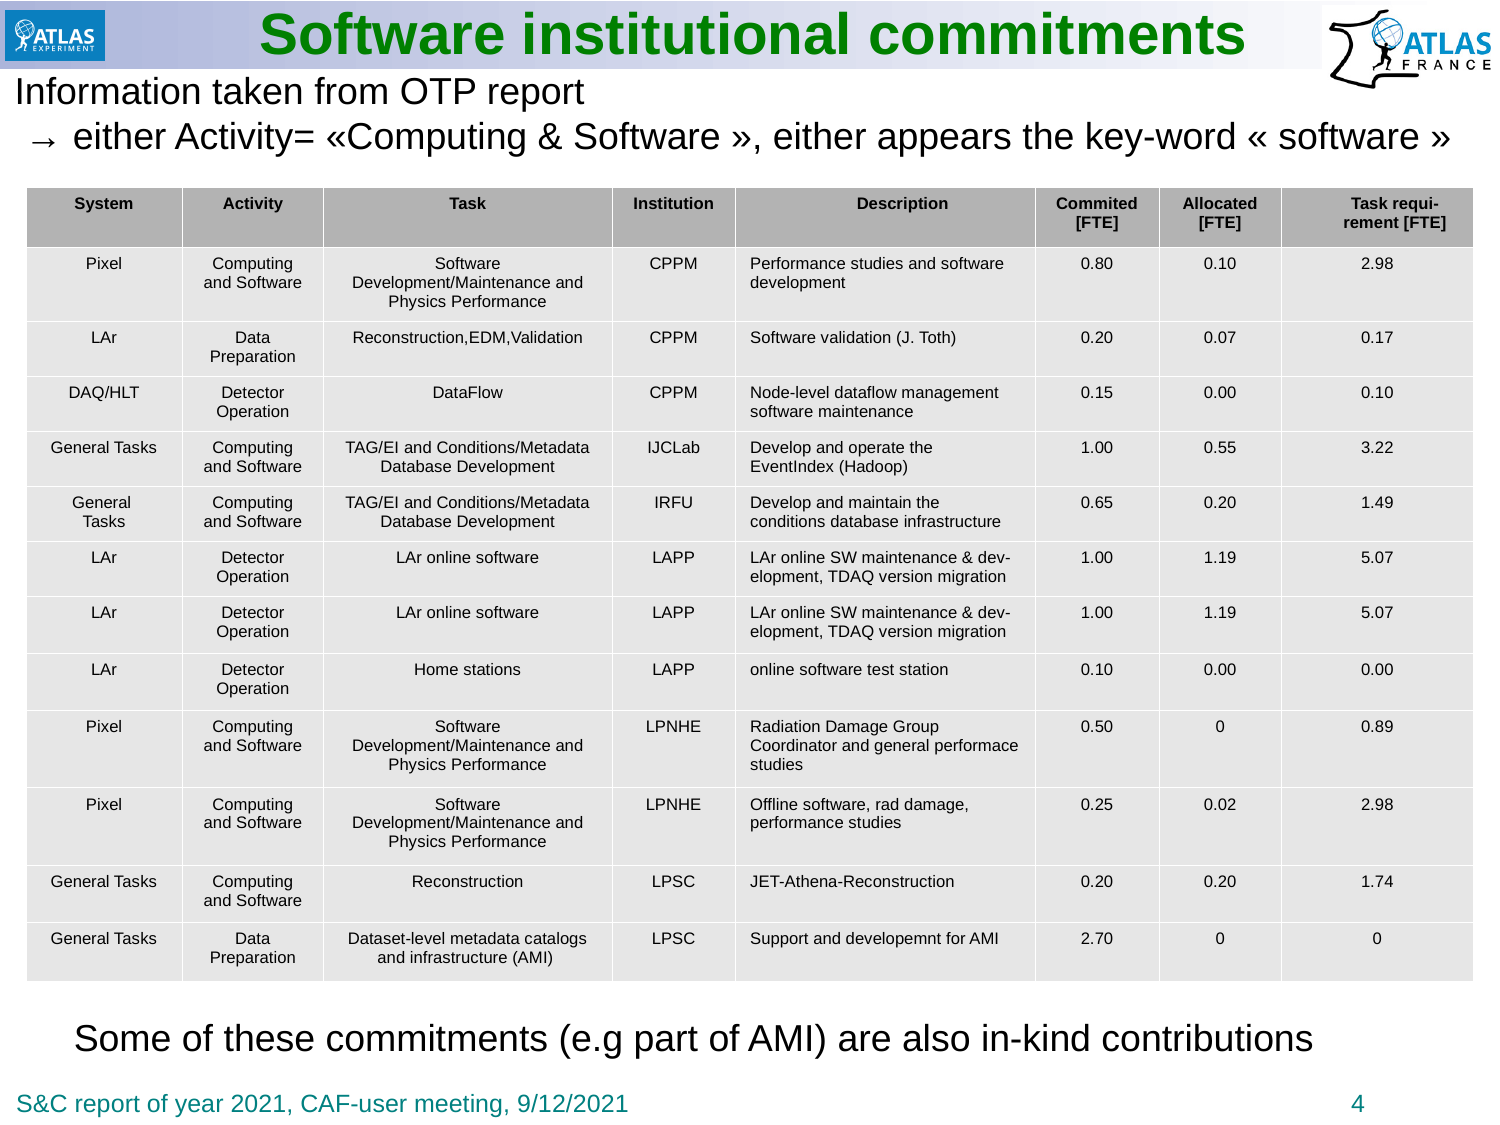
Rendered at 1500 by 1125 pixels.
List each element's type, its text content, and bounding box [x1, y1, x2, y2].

table_cell 0.89 [1282, 711, 1473, 787]
table_cell 2.98 [1282, 248, 1473, 321]
table_cell 0.20 [1036, 322, 1159, 376]
table_cell LAr online software [324, 542, 612, 596]
table_cell Radiation Damage Group Coordinator and general performace studies [736, 711, 1035, 787]
table_cell General Tasks [27, 866, 182, 922]
table_cell LAPP [613, 597, 735, 653]
table_cell Software Development/Maintenance and Physics Performance [324, 788, 612, 865]
table_cell Home stations [324, 654, 612, 710]
table_header Task requi-rement [FTE] [1282, 188, 1473, 247]
table_cell Computing and Software [183, 711, 323, 787]
table_cell 1.74 [1282, 866, 1473, 922]
table_cell IJCLab [613, 432, 735, 486]
table_cell Develop and maintain the conditions database infrastructure [736, 487, 1035, 541]
table_cell 1.00 [1036, 597, 1159, 653]
table_cell TAG/EI and Conditions/Metadata Database Development [324, 432, 612, 486]
table_cell 0.10 [1282, 377, 1473, 431]
table_cell JET-Athena-Reconstruction [736, 866, 1035, 922]
table_cell Reconstruction [324, 866, 612, 922]
table_cell 0.00 [1282, 654, 1473, 710]
table_cell IRFU [613, 487, 735, 541]
table_cell Computing and Software [183, 487, 323, 541]
table_cell Node-level dataflow management software maintenance [736, 377, 1035, 431]
table_cell 0.02 [1160, 788, 1281, 865]
table_header Task [324, 188, 612, 247]
table_cell Software validation (J. Toth) [736, 322, 1035, 376]
table_cell Software Development/Maintenance and Physics Performance [324, 711, 612, 787]
table_cell Pixel [27, 248, 182, 321]
table_cell 0.10 [1036, 654, 1159, 710]
table_cell 5.07 [1282, 597, 1473, 653]
table_cell General Tasks [27, 923, 182, 981]
table_cell 0 [1160, 711, 1281, 787]
table_header Allocated [FTE] [1160, 188, 1281, 247]
table_cell 3.22 [1282, 432, 1473, 486]
table_cell LAPP [613, 542, 735, 596]
table_cell 0.80 [1036, 248, 1159, 321]
table_cell Pixel [27, 788, 182, 865]
table_cell LAr [27, 322, 182, 376]
table_cell LAr [27, 542, 182, 596]
table_cell 0.07 [1160, 322, 1281, 376]
table_cell Performance studies and software development [736, 248, 1035, 321]
table_cell LAr online software [324, 597, 612, 653]
table_cell 0.25 [1036, 788, 1159, 865]
table_cell Computing and Software [183, 432, 323, 486]
table_cell Software Development/Maintenance and Physics Performance [324, 248, 612, 321]
table_cell Computing and Software [183, 248, 323, 321]
table_cell CPPM [613, 248, 735, 321]
table_cell 0.65 [1036, 487, 1159, 541]
table_cell TAG/EI and Conditions/Metadata Database Development [324, 487, 612, 541]
table_header Activity [183, 188, 323, 247]
table_cell CPPM [613, 322, 735, 376]
table_cell 5.07 [1282, 542, 1473, 596]
table_cell online software test station [736, 654, 1035, 710]
table_cell DAQ/HLT [27, 377, 182, 431]
table_header Commited [FTE] [1036, 188, 1159, 247]
table_cell LAr [27, 654, 182, 710]
table_header System [27, 188, 182, 247]
table_cell Develop and operate the EventIndex (Hadoop) [736, 432, 1035, 486]
table_cell 0.00 [1160, 377, 1281, 431]
table_cell Dataset-level metadata catalogs and infrastructure (AMI) [324, 923, 612, 981]
table_cell 1.19 [1160, 542, 1281, 596]
table_cell Support and developemnt for AMI [736, 923, 1035, 981]
table_cell LAr online SW maintenance & dev-elopment, TDAQ version migration [736, 542, 1035, 596]
table_cell Detector Operation [183, 597, 323, 653]
table_cell 2.98 [1282, 788, 1473, 865]
table_cell 0.17 [1282, 322, 1473, 376]
table_cell 1.19 [1160, 597, 1281, 653]
table_header Institution [613, 188, 735, 247]
table_cell Detector Operation [183, 542, 323, 596]
table_cell LPSC [613, 923, 735, 981]
table_header Description [736, 188, 1035, 247]
table_cell Detector Operation [183, 377, 323, 431]
table_cell 1.00 [1036, 542, 1159, 596]
table_cell General Tasks [27, 432, 182, 486]
table_cell Pixel [27, 711, 182, 787]
table_cell 2.70 [1036, 923, 1159, 981]
table_cell 0.20 [1160, 866, 1281, 922]
table_cell Computing and Software [183, 866, 323, 922]
table_cell Data Preparation [183, 322, 323, 376]
table_cell 0.50 [1036, 711, 1159, 787]
table_cell 0.55 [1160, 432, 1281, 486]
table_cell Data Preparation [183, 923, 323, 981]
table_cell 0.10 [1160, 248, 1281, 321]
table_cell LPNHE [613, 711, 735, 787]
table_cell 1.00 [1036, 432, 1159, 486]
table_cell 0.20 [1036, 866, 1159, 922]
table_cell LPNHE [613, 788, 735, 865]
text_box Some of these commitments (e.g part of AMI) are also in-kind contributions [59, 1009, 1382, 1109]
table_cell LAPP [613, 654, 735, 710]
table_cell 0.15 [1036, 377, 1159, 431]
table_cell 1.49 [1282, 487, 1473, 541]
table_cell Reconstruction,EDM,Validation [324, 322, 612, 376]
text_box Software institutional commitments [17, 0, 1500, 59]
table_cell LAr [27, 597, 182, 653]
table_cell Computing and Software [183, 788, 323, 865]
table_cell 0 [1282, 923, 1473, 981]
table_cell 0.00 [1160, 654, 1281, 710]
text_box Information taken from OTP report → either Activity= «Computing & Software », either appears the key-word « software » [0, 59, 1500, 239]
table_cell Offline software, rad damage, performance studies [736, 788, 1035, 865]
table_cell General Tasks [27, 487, 182, 541]
picture [5, 10, 17, 59]
table_cell CPPM [613, 377, 735, 431]
table_cell DataFlow [324, 377, 612, 431]
table_cell LAr online SW maintenance & dev-elopment, TDAQ version migration [736, 597, 1035, 653]
table_cell Detector Operation [183, 654, 323, 710]
table_cell 0 [1160, 923, 1281, 981]
table_cell LPSC [613, 866, 735, 922]
table_cell 0.20 [1160, 487, 1281, 541]
